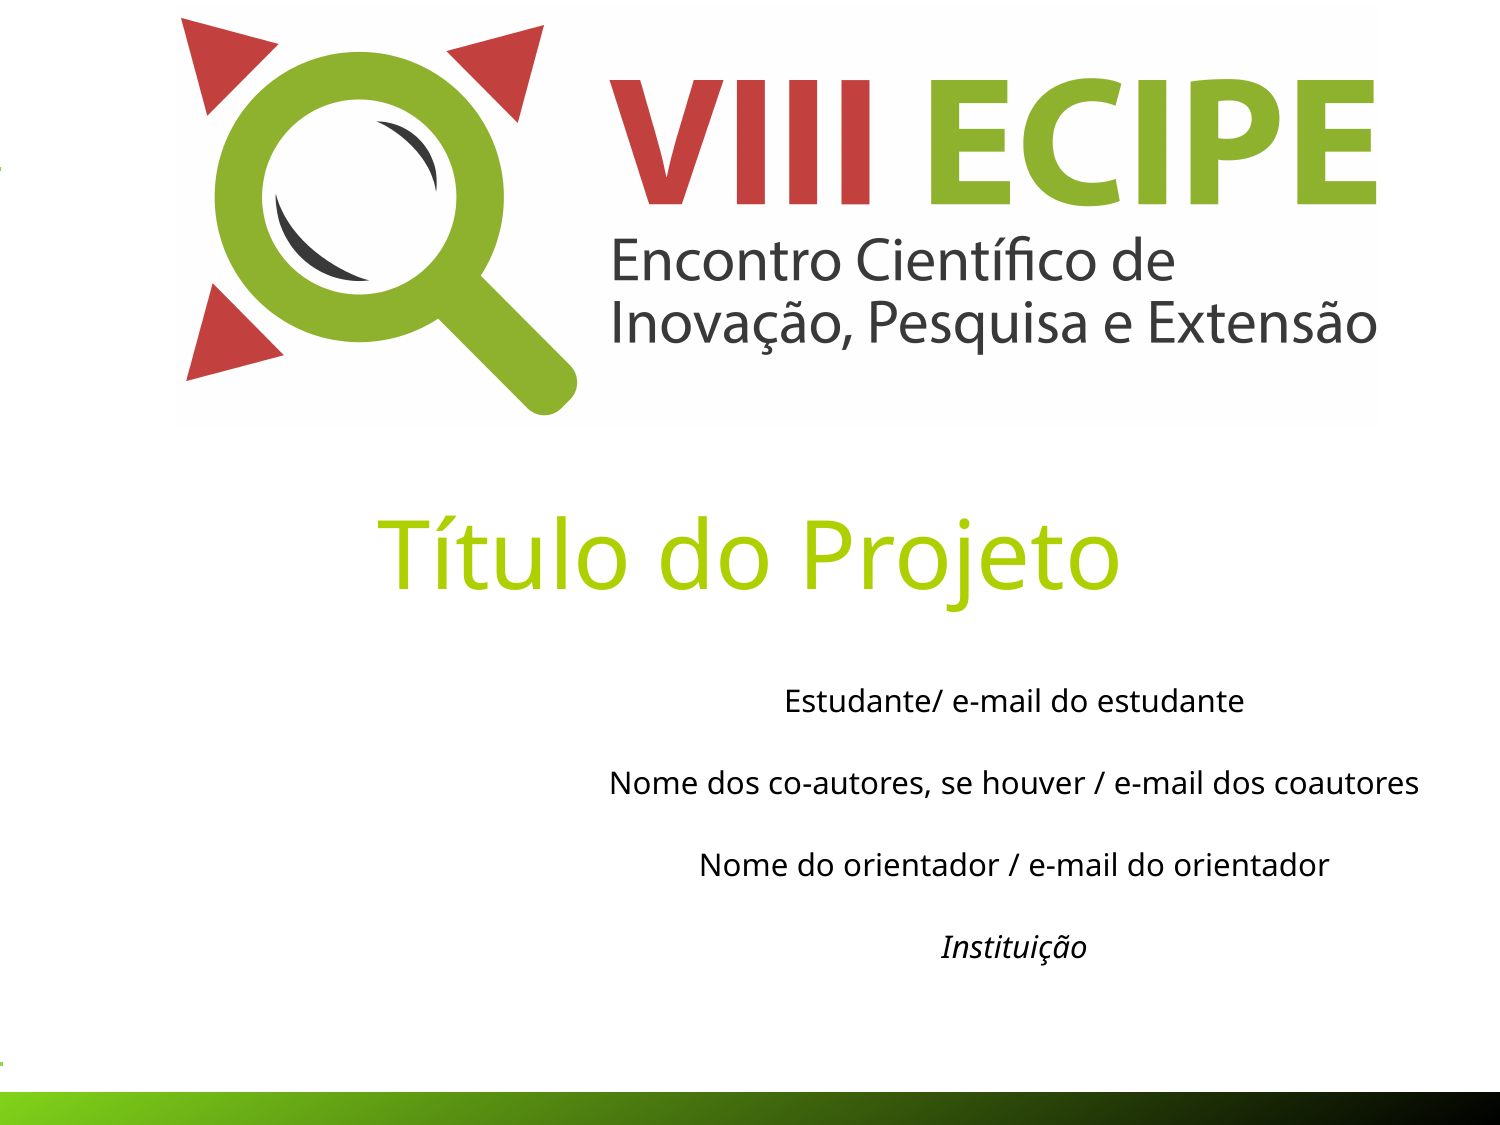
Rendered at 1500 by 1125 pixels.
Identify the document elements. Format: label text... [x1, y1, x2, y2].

picture [177, 5, 1380, 428]
text_box [0, 1092, 1500, 1125]
subtitle Estudante/ e-mail do estudante Nome dos co-autores, se houver / e-mail dos coautores Nome do orientador / e-mail do orientador Instituição [558, 683, 1472, 925]
title Título do Projeto [113, 436, 1389, 678]
